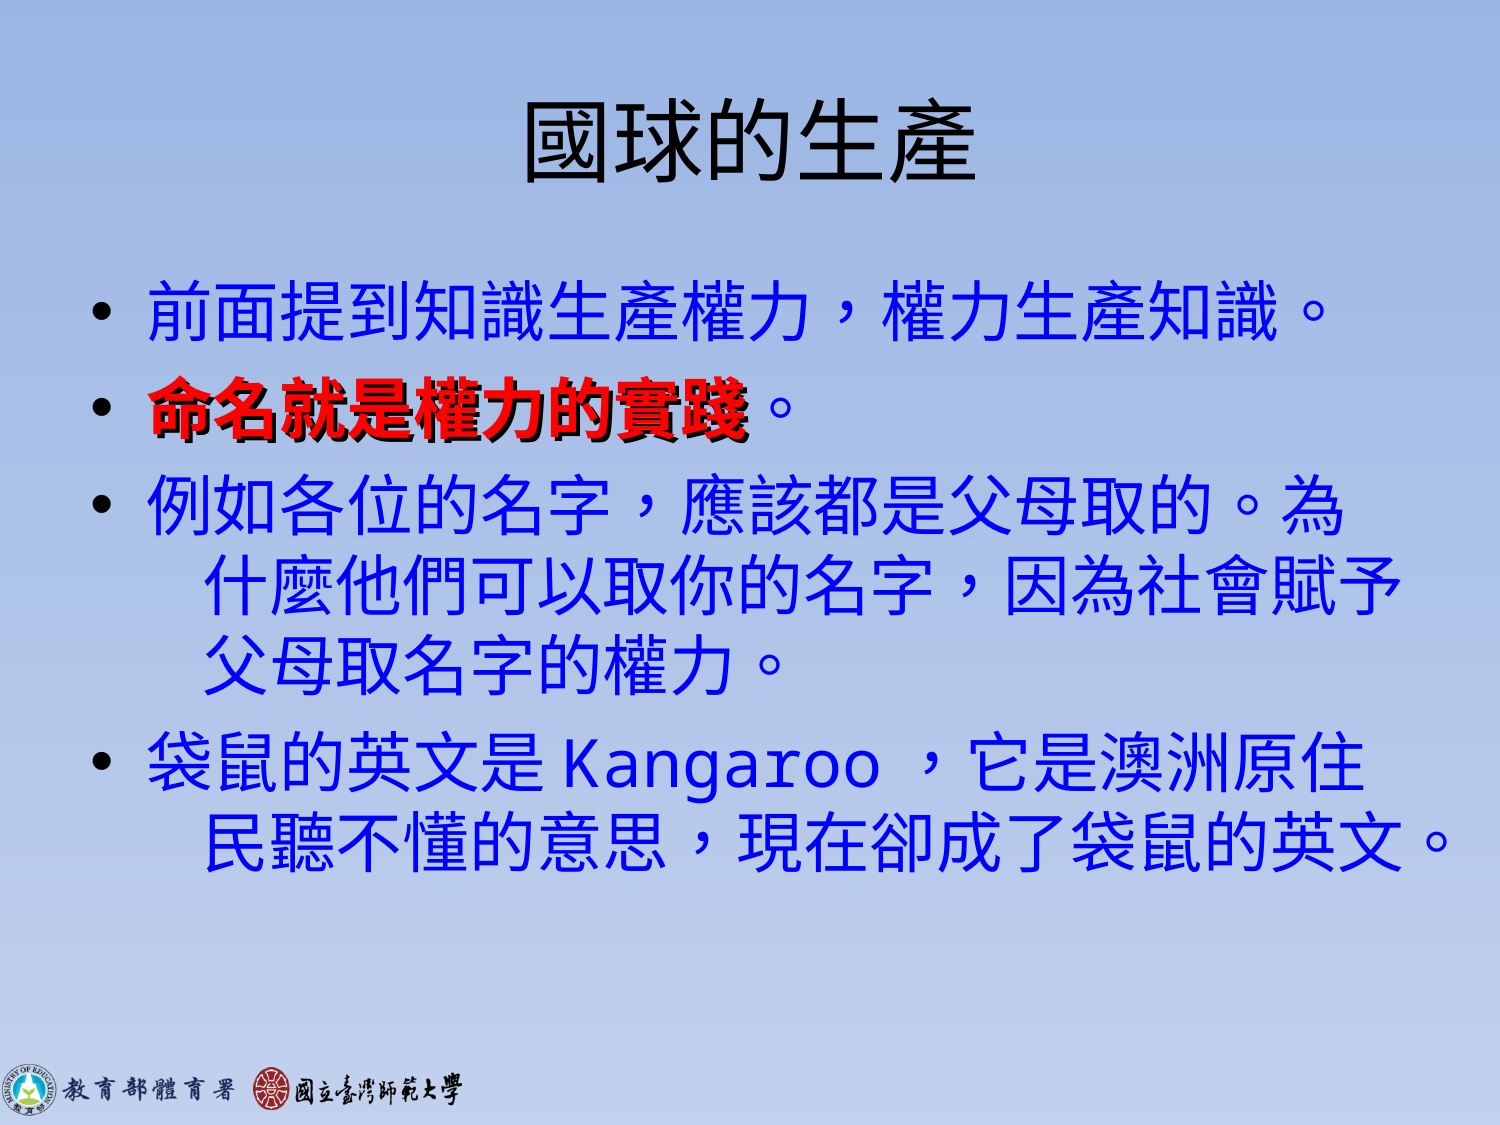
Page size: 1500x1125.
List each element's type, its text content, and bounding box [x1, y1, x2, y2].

list 前面提到知識生產權力，權力生產知識。 命名就是權力的實踐。 例如各位的名字，應該都是父母取的。為什麼他們可以取你的名字，因為社會賦予父母取名字的權力。 袋鼠的英文是Kangaroo，它是澳洲原住民聽不懂的意思，現在卻成了袋鼠的英文。 [75, 262, 1426, 1005]
title 國球的生產 [75, 45, 1426, 233]
